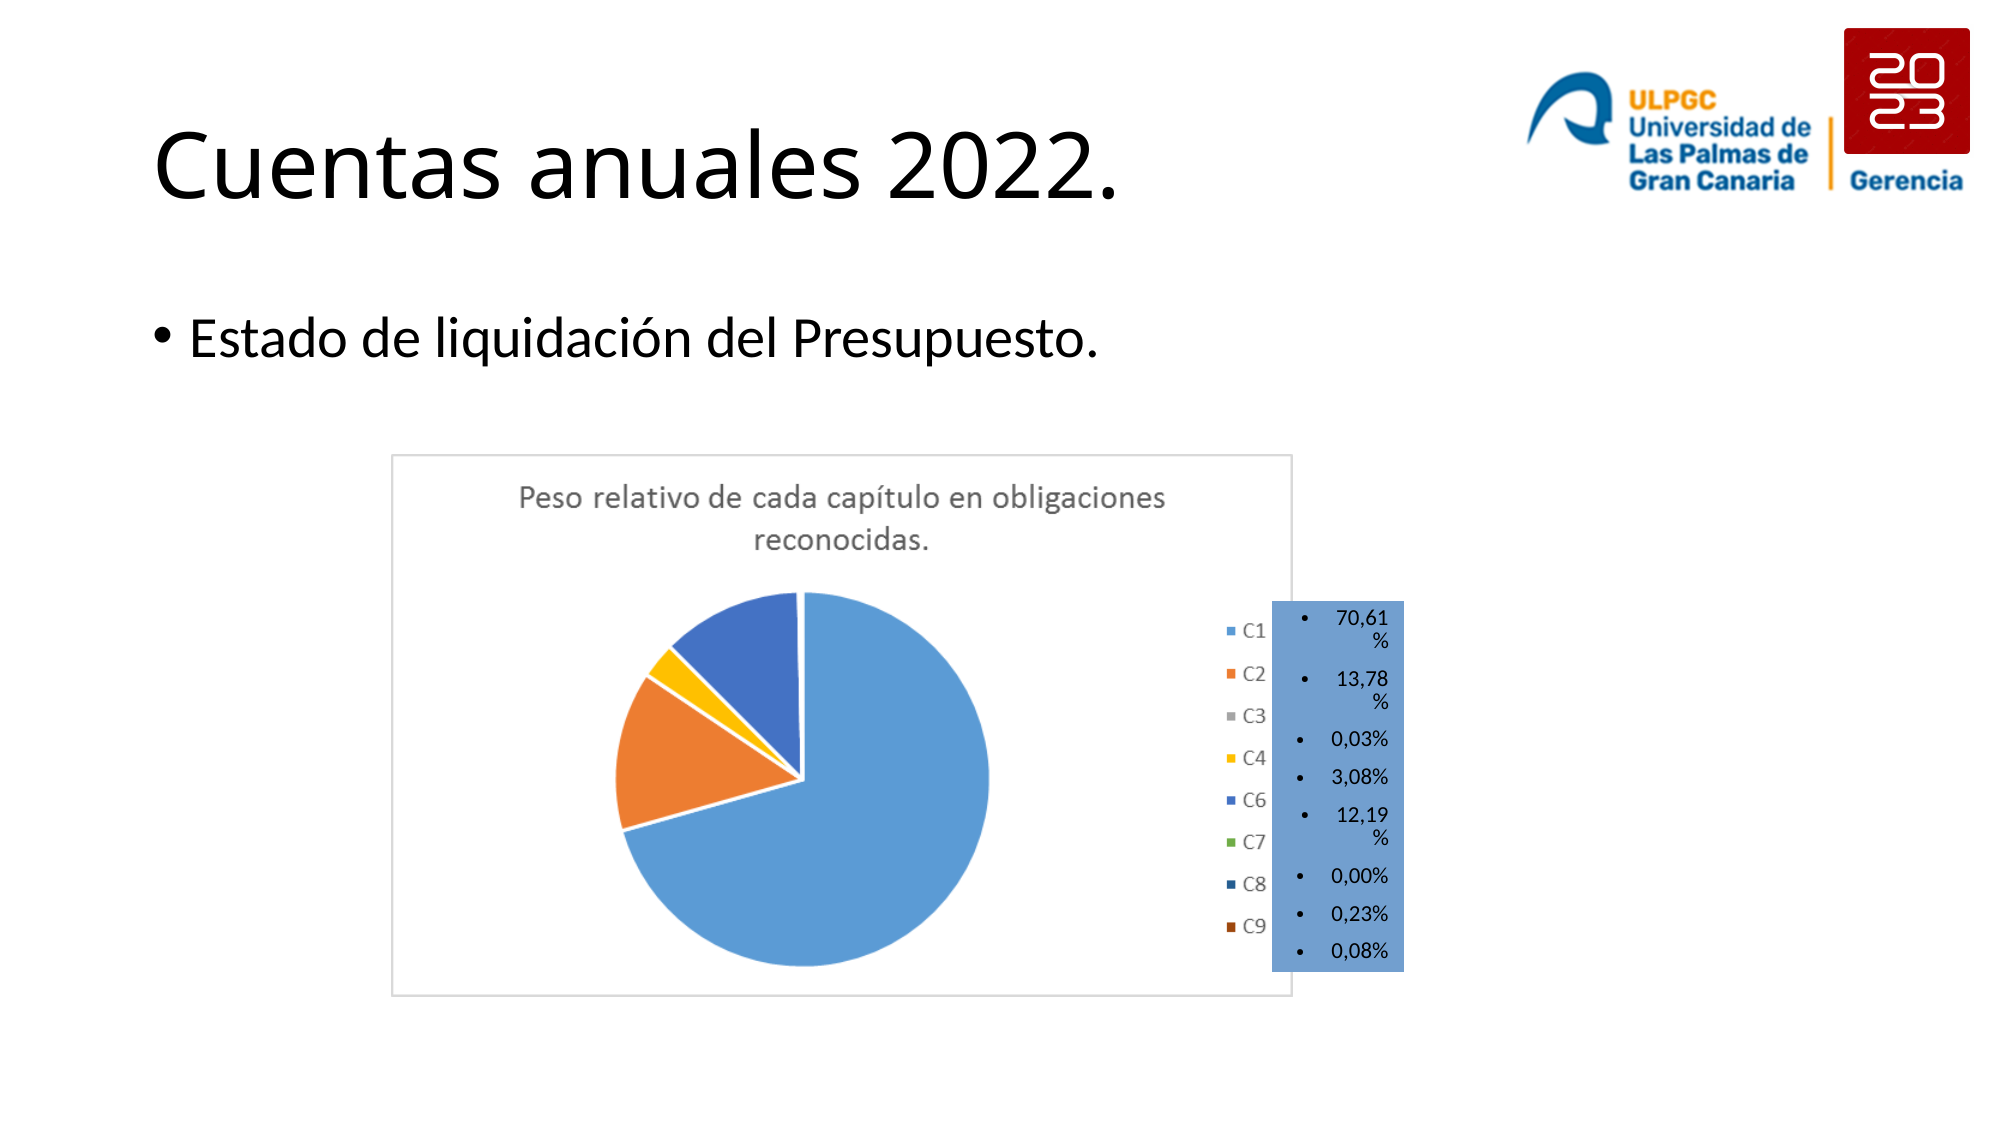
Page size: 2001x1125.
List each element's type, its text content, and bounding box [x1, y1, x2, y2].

picture [391, 454, 1293, 997]
title Cuentas anuales 2022. [137, 59, 1863, 278]
table_cell 0,08% [1272, 934, 1404, 972]
table_cell 12,19% [1272, 798, 1404, 859]
picture [1493, 24, 2000, 232]
list Estado de liquidación del Presupuesto. [137, 299, 1863, 1014]
table_cell 13,78% [1272, 661, 1404, 722]
table_cell 3,08% [1272, 760, 1404, 798]
table_cell 0,23% [1272, 896, 1404, 934]
table_cell 0,03% [1272, 722, 1404, 760]
table_header 70,61% [1272, 601, 1404, 661]
table_cell 0,00% [1272, 859, 1404, 896]
